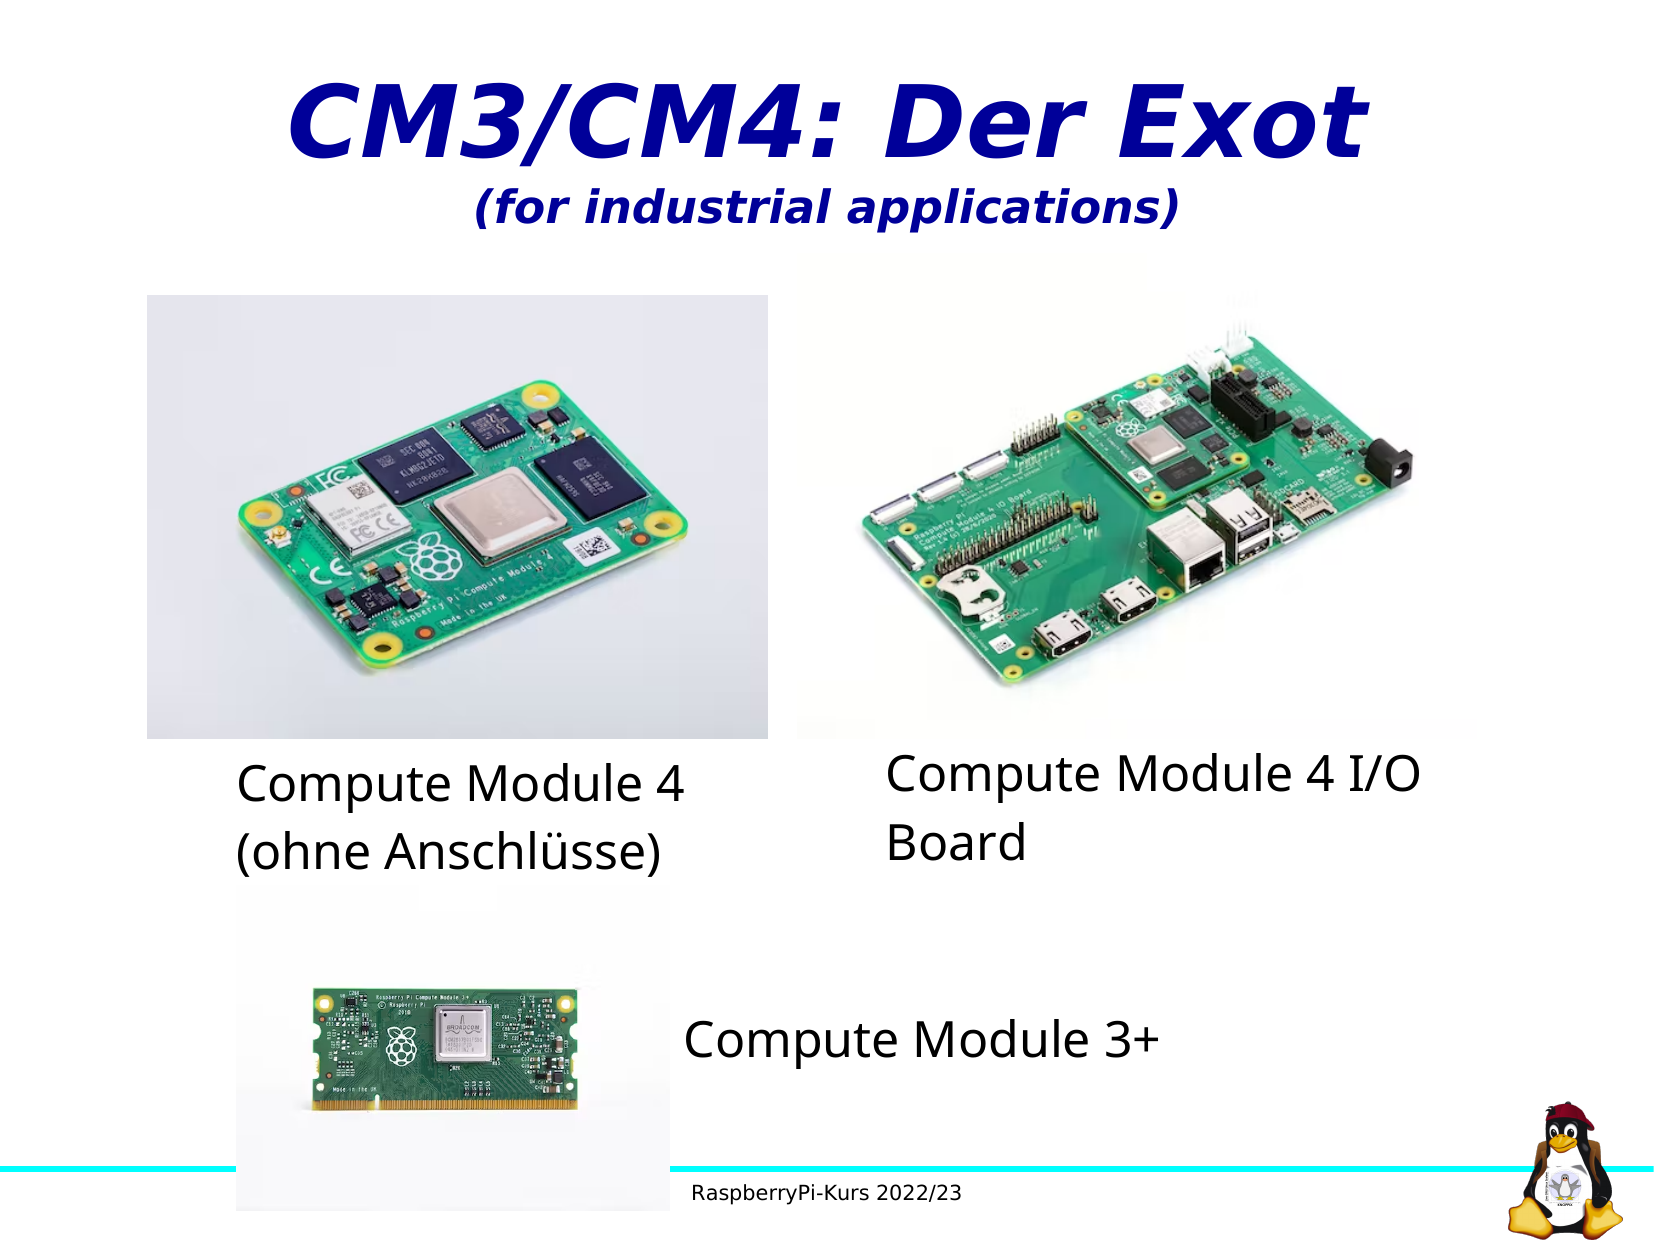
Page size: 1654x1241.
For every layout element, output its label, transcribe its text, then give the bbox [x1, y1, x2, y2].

picture [797, 253, 1477, 739]
list Compute Module 4 I/O Board [885, 738, 1443, 886]
picture [236, 885, 670, 1211]
title CM3/CM4: Der Exot (for industrial applications) [121, 46, 1534, 254]
picture [1505, 1100, 1625, 1241]
list Compute Module 3+ [683, 1003, 1241, 1152]
list Compute Module 4 (ohne Anschlüsse) [236, 748, 793, 886]
picture [147, 295, 768, 739]
